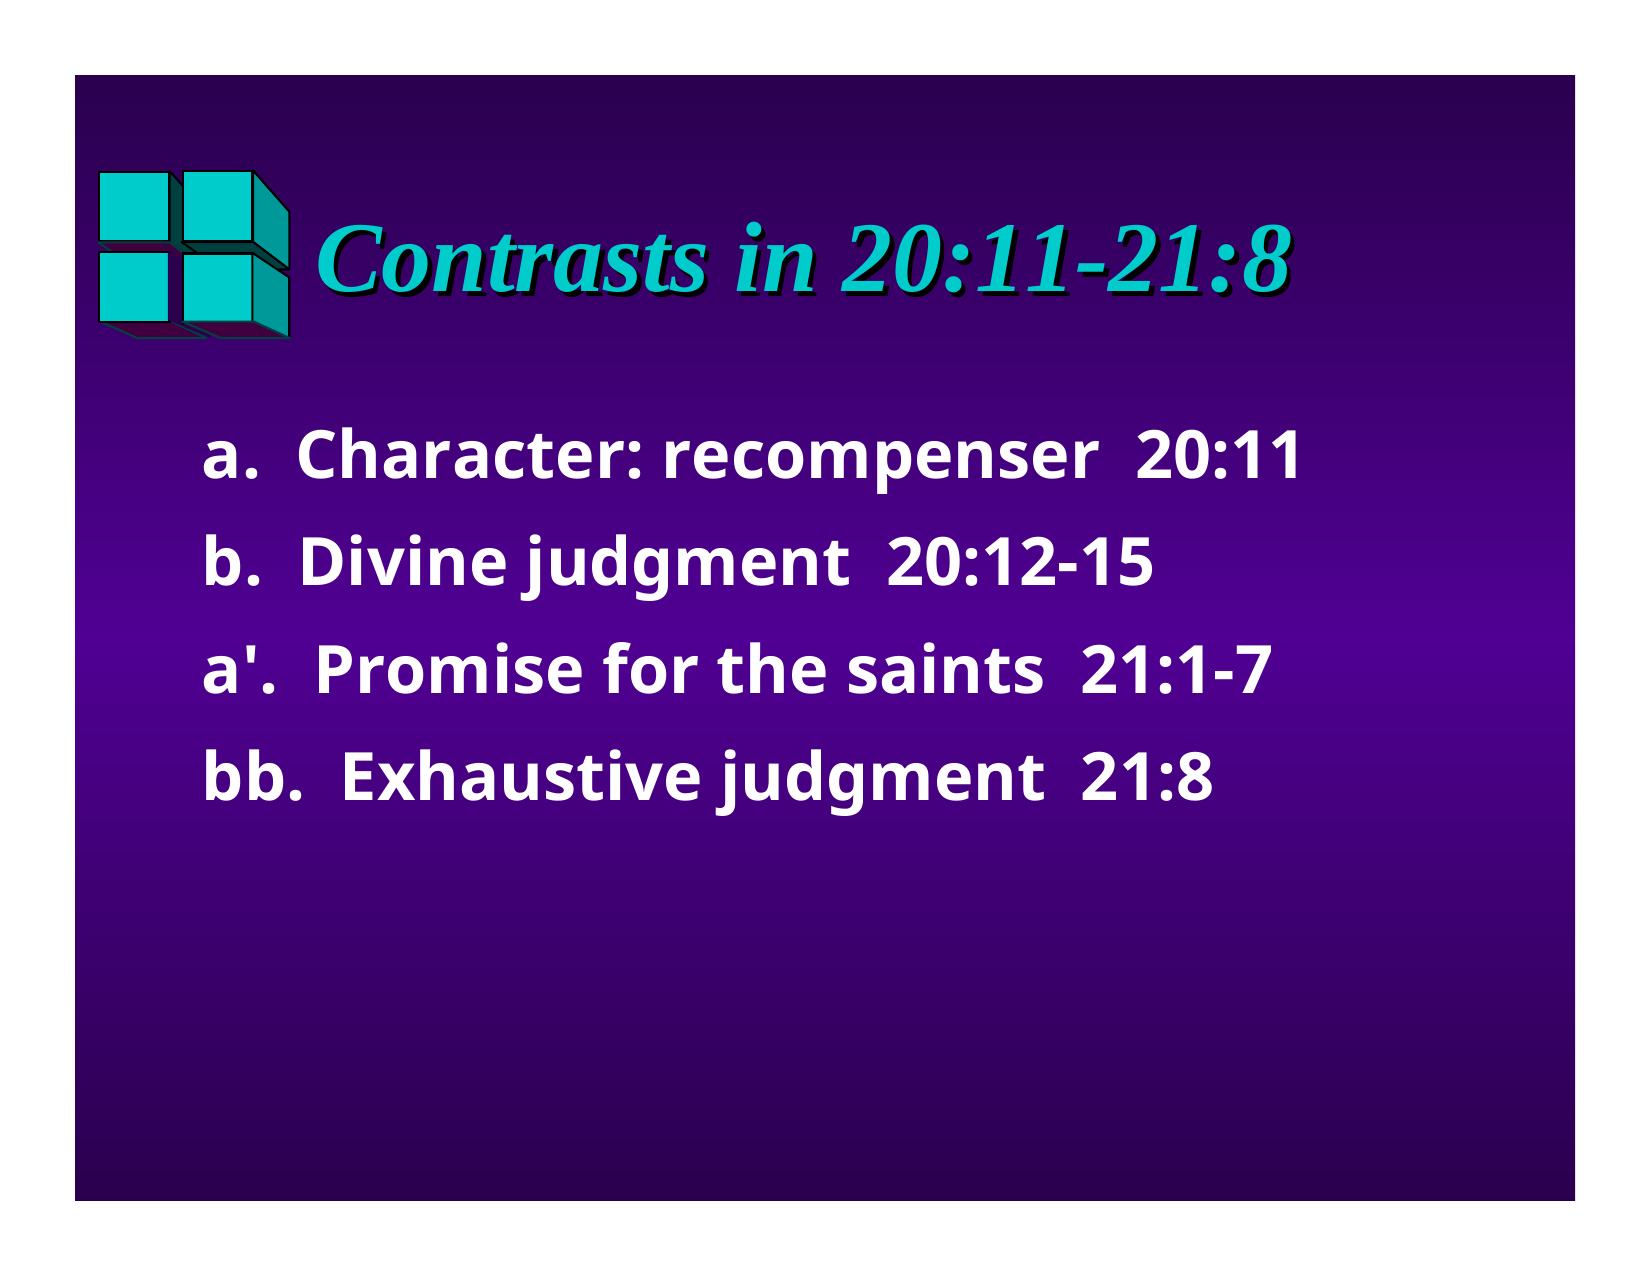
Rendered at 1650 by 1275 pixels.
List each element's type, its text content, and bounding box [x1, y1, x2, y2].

title Contrasts in 20:11-21:8 [299, 153, 1463, 363]
list a. Character: recompenser 20:11 b. Divine judgment 20:12-15 a'. Promise for the saints 21:1-7 bb. Exhaustive judgment 21:8 [187, 399, 1463, 1075]
